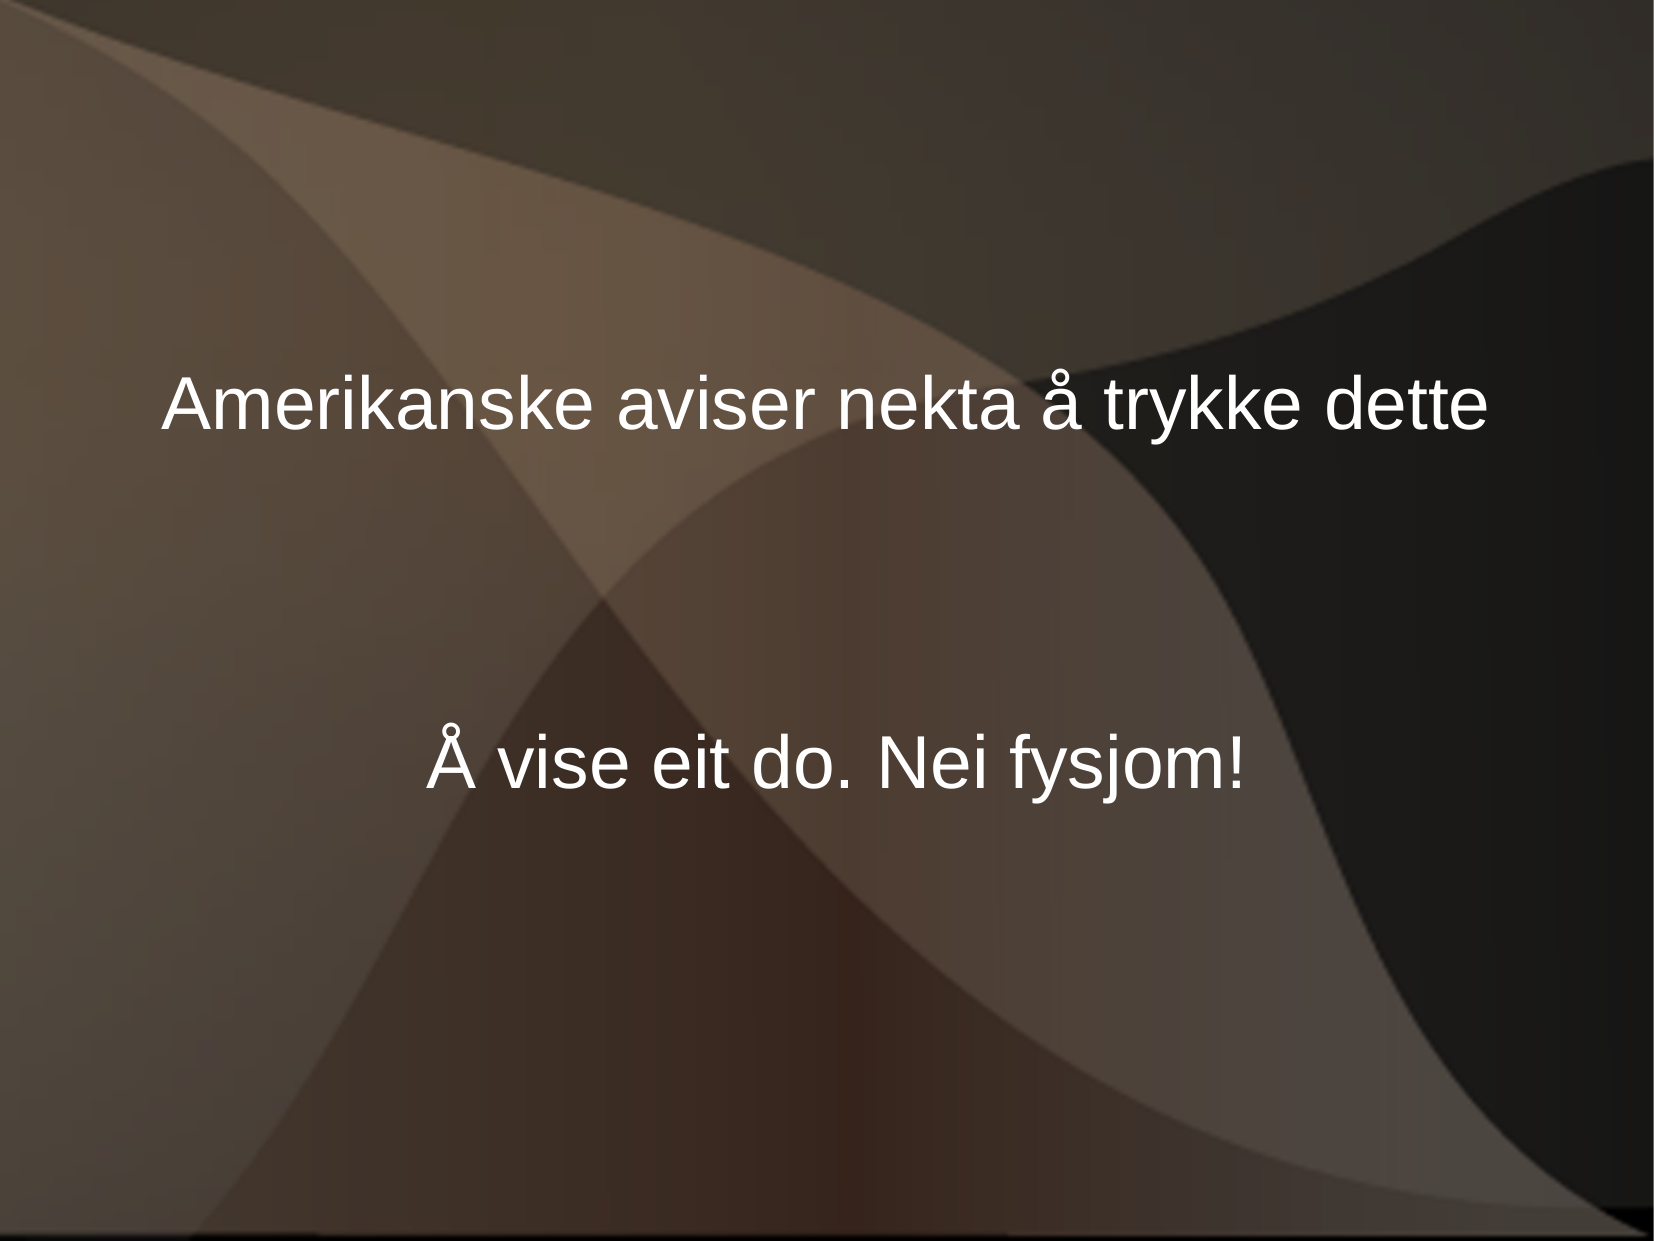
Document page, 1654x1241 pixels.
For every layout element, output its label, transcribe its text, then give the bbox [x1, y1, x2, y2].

subtitle Amerikanske aviser nekta å trykke dette Å vise eit do. Nei fysjom! [82, 49, 1571, 1109]
